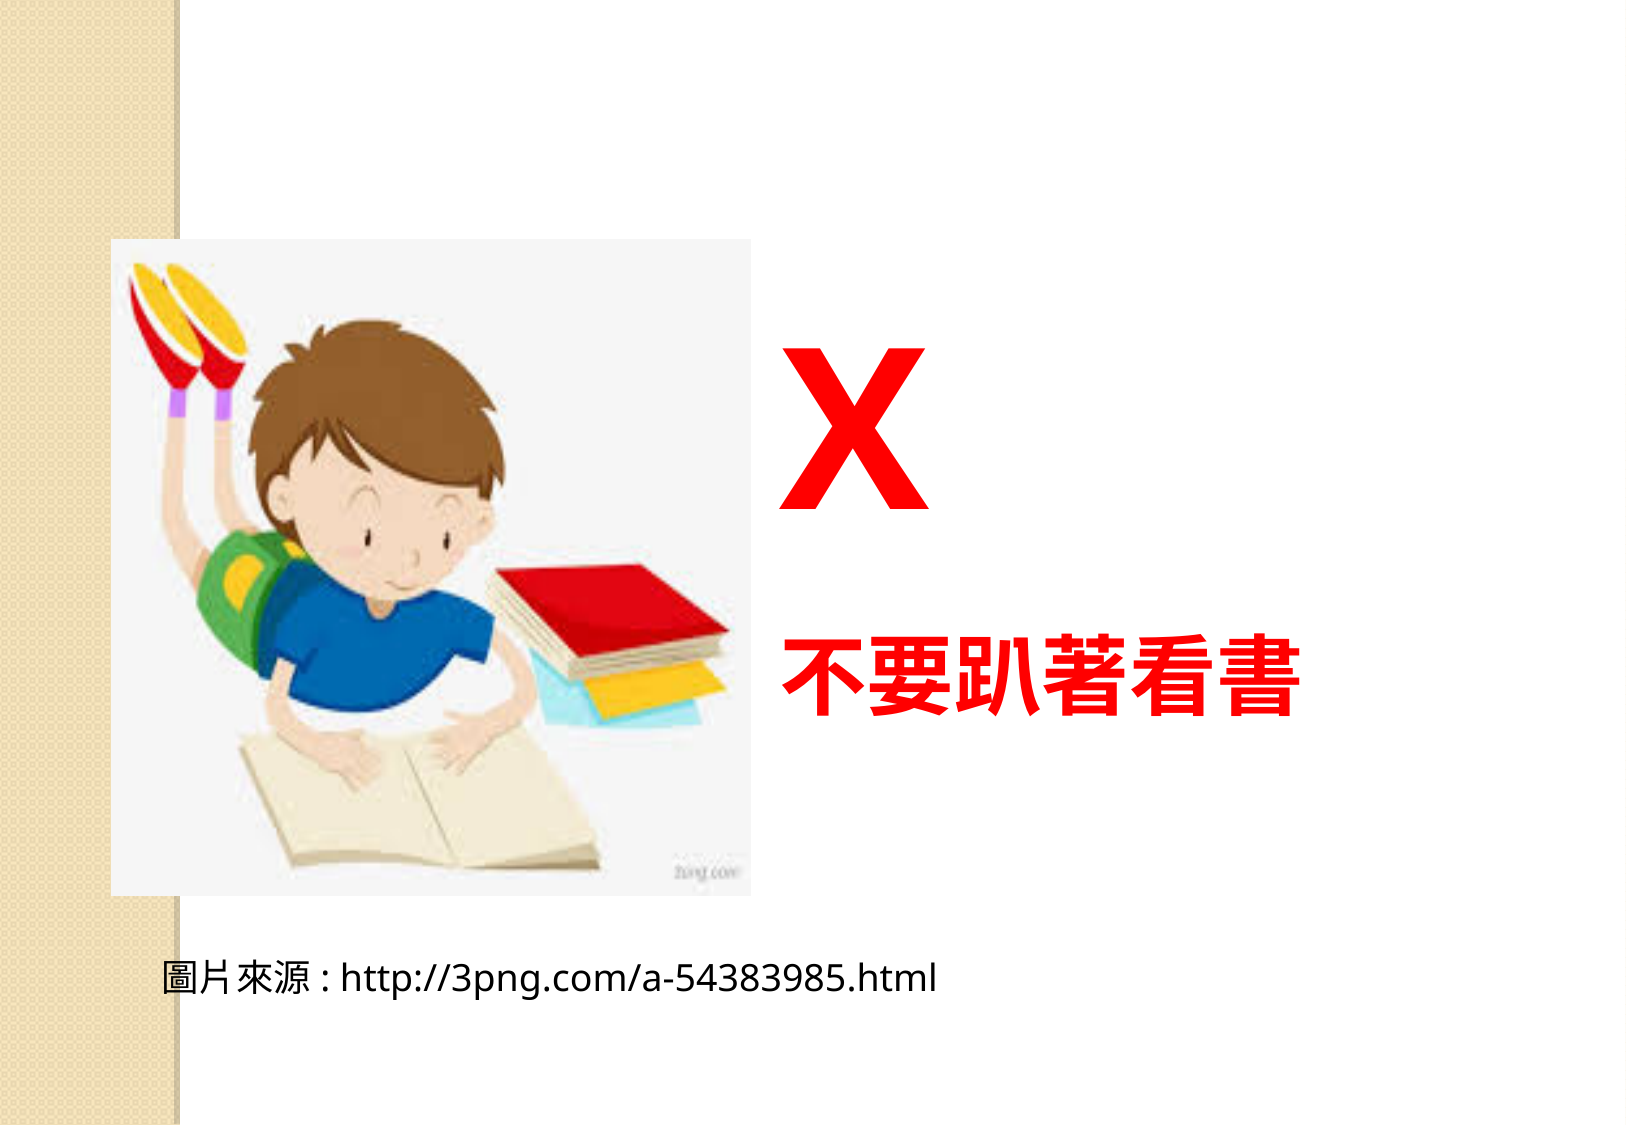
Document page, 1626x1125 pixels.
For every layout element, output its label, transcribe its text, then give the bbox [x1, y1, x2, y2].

text_box X 不要趴著看書 [764, 294, 1625, 928]
picture [111, 239, 751, 896]
text_box 圖片來源: http://3png.com/a-54383985.html [146, 947, 954, 1007]
